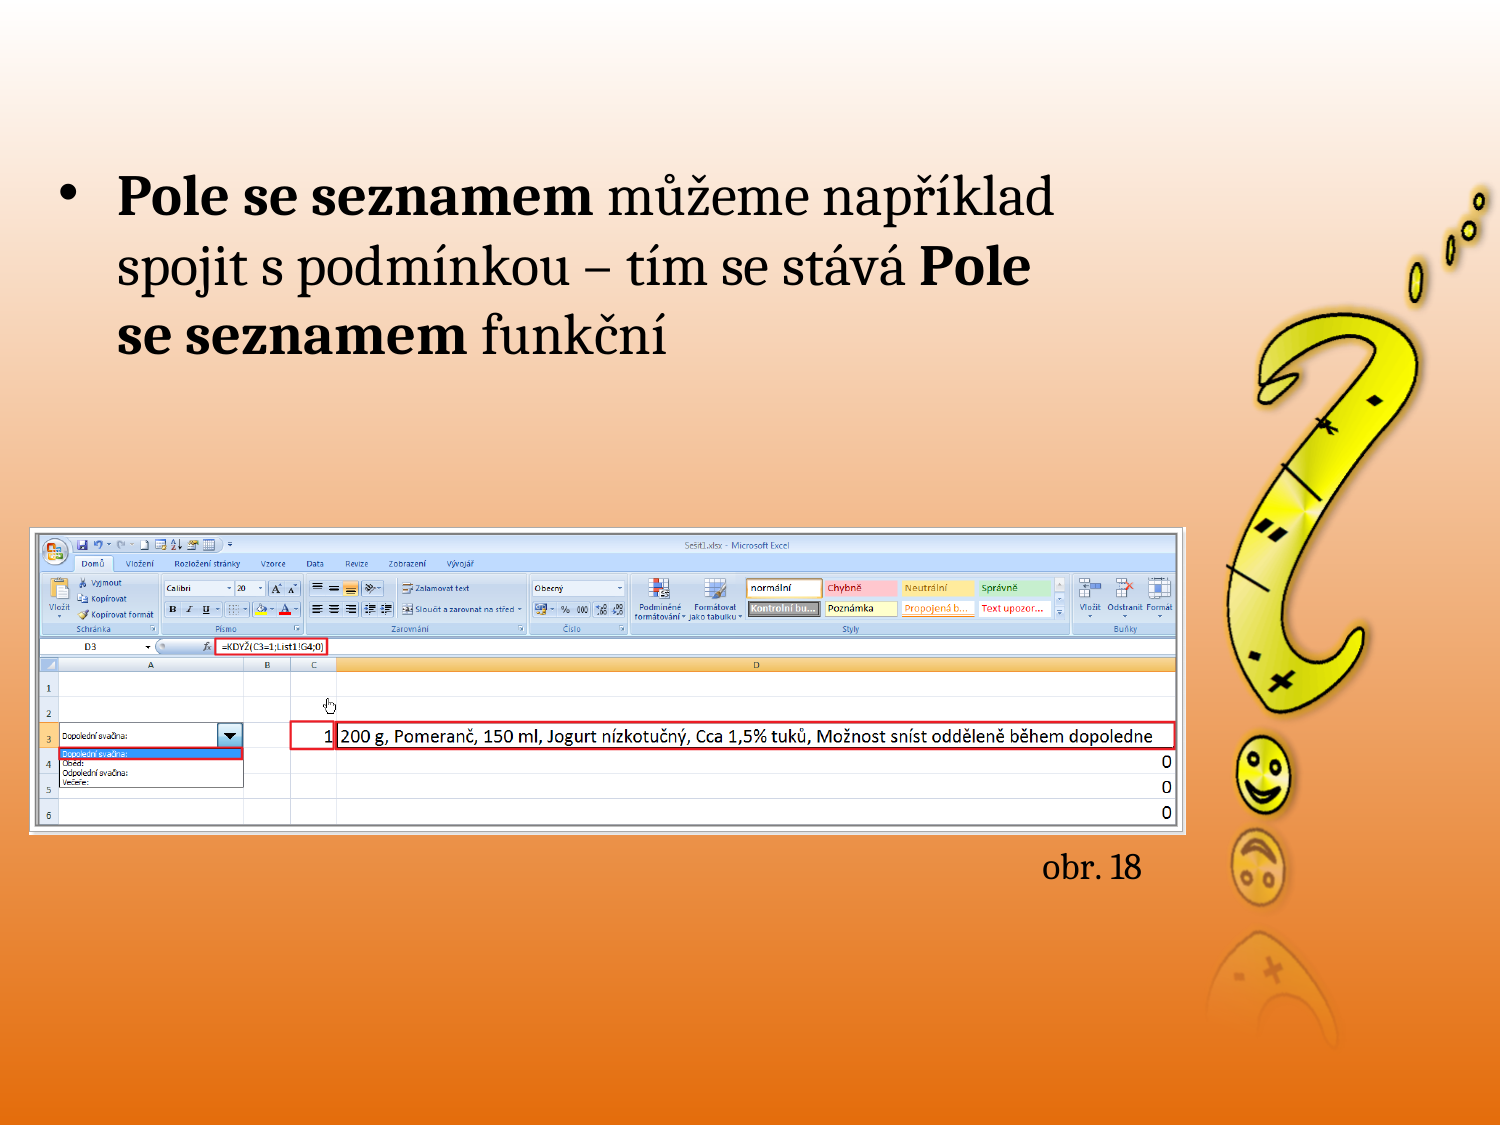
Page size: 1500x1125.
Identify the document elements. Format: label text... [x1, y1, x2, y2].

picture [29, 160, 1500, 1125]
text_box Pole se seznamem můžeme například spojit s podmínkou – tím se stává Pole se seznamem funkční [0, 148, 1211, 375]
text_box obr. 18 [1027, 834, 1158, 895]
